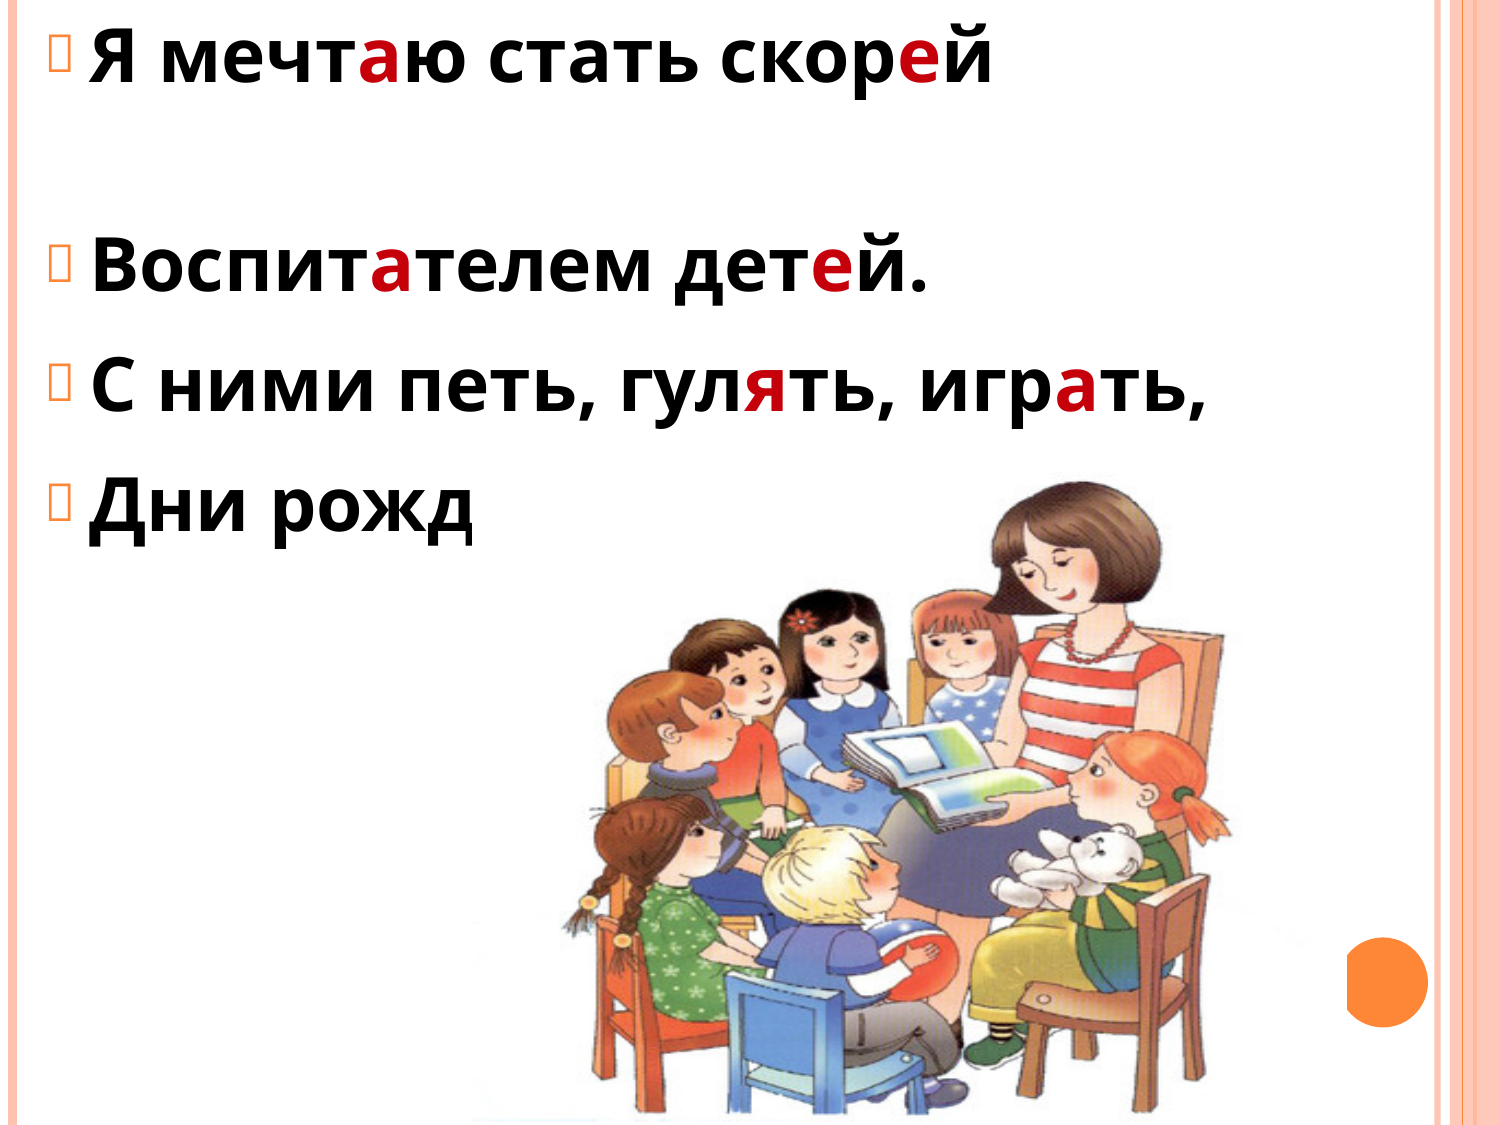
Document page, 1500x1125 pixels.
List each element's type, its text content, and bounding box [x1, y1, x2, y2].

list Я мечтаю стать скорей Воспитателем детей. С ними петь, гулять, играть, Дни рожденья отмечать. [29, 0, 1255, 800]
picture [472, 472, 1347, 1123]
